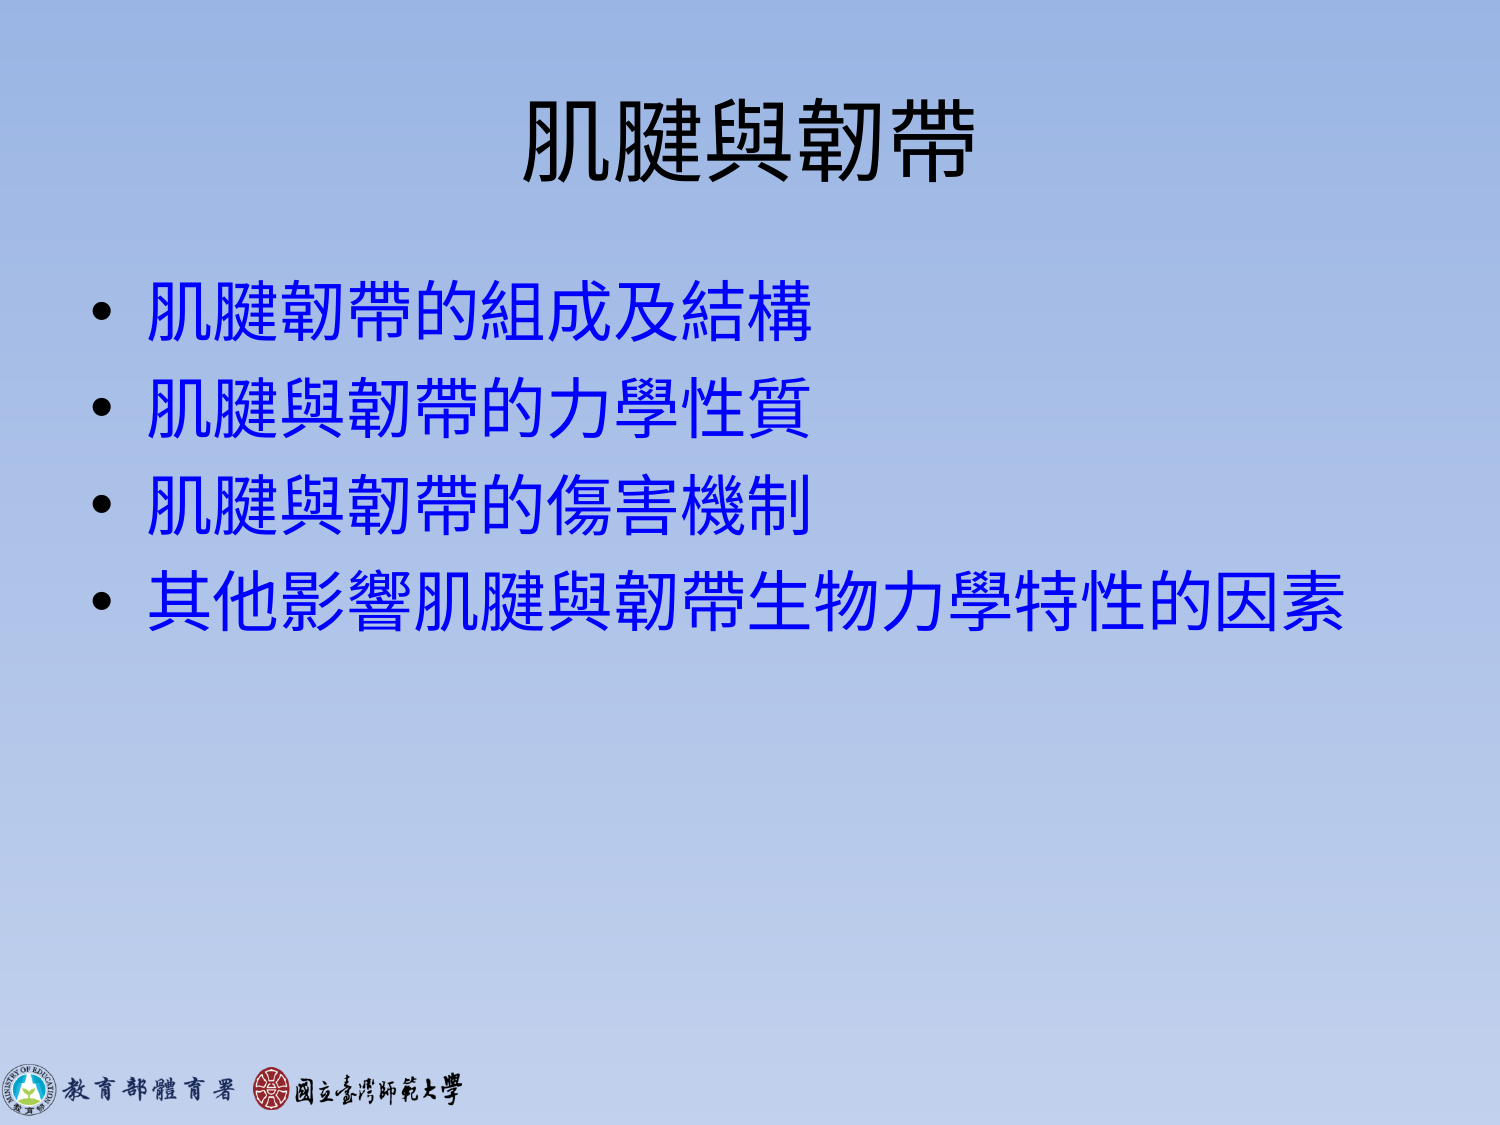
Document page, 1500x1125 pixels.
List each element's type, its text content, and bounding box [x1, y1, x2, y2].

title 肌腱與韌帶 [75, 45, 1426, 233]
list 肌腱韌帶的組成及結構 肌腱與韌帶的力學性質 肌腱與韌帶的傷害機制 其他影響肌腱與韌帶生物力學特性的因素 [75, 262, 1426, 1005]
